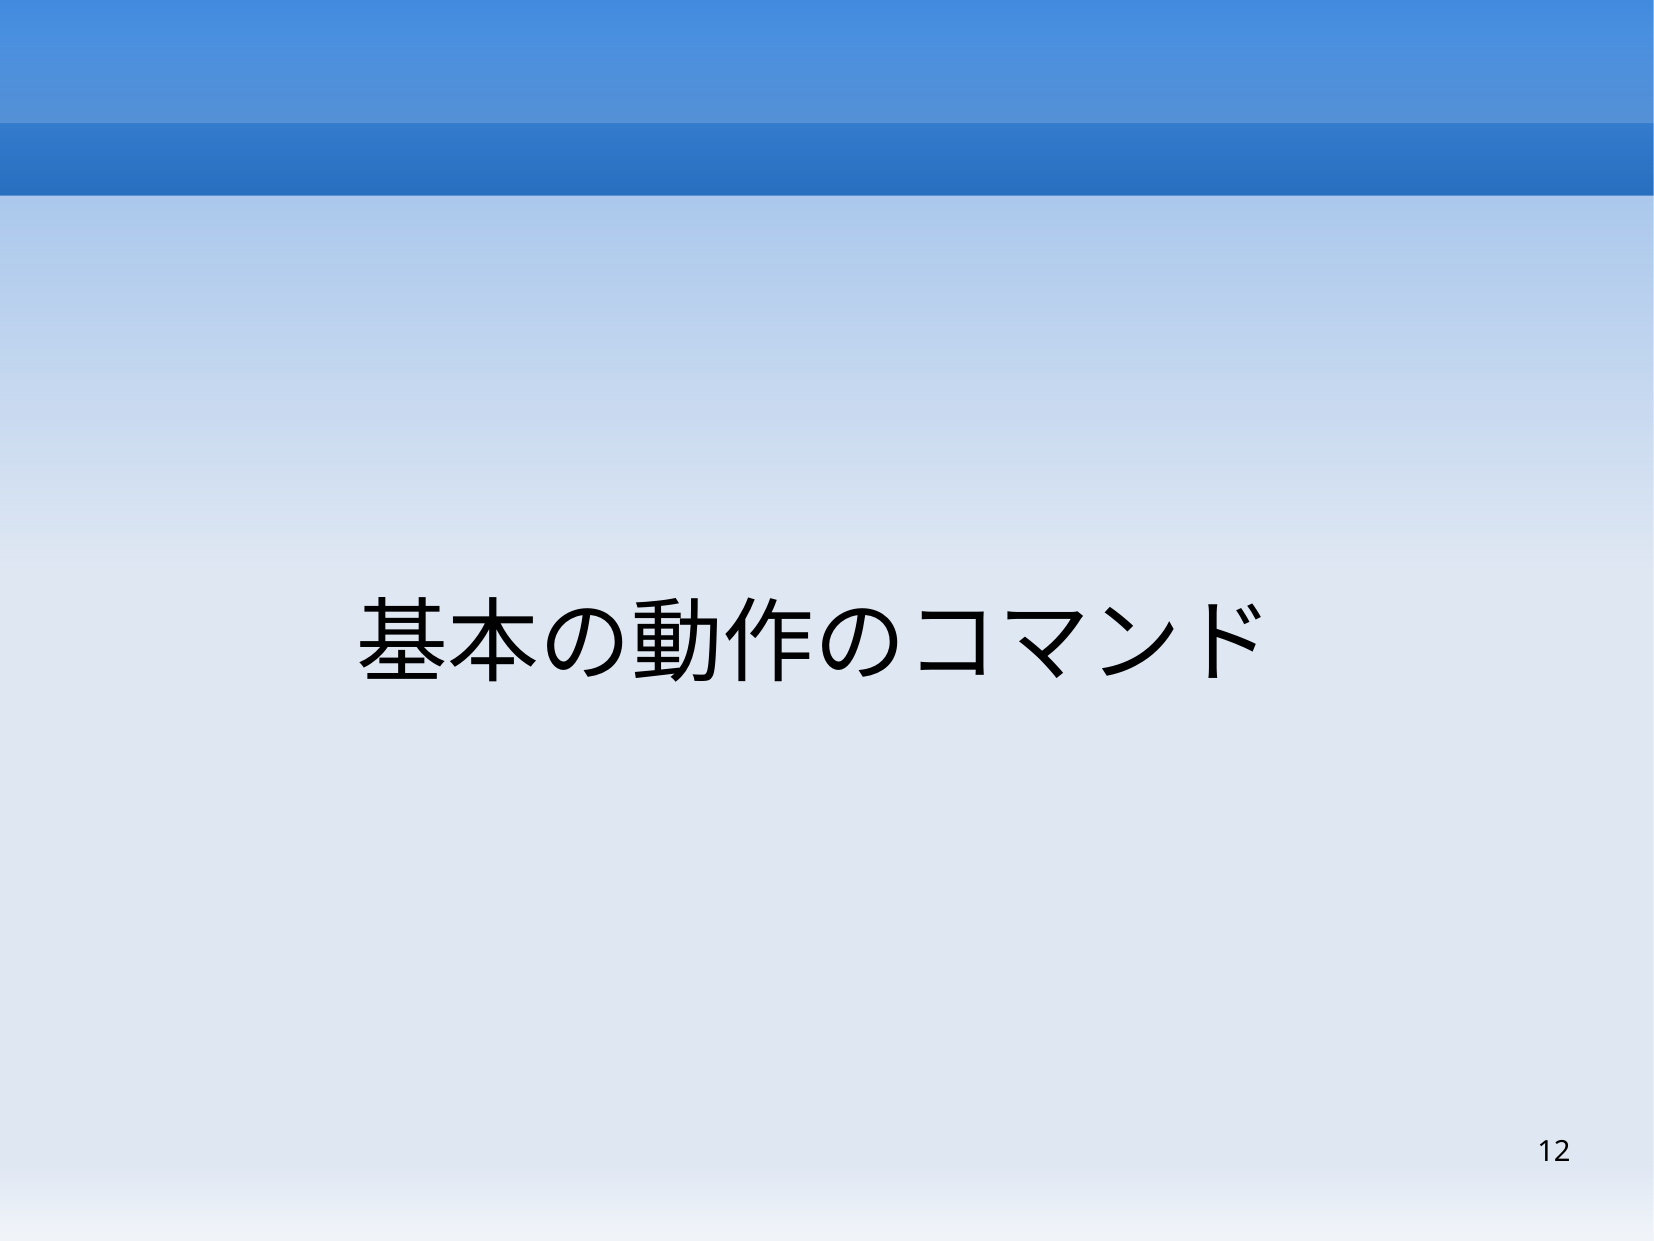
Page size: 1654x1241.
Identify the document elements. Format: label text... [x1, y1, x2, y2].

picture [0, 0, 1654, 1241]
text_box 基本の動作のコマンド [253, 561, 1376, 668]
